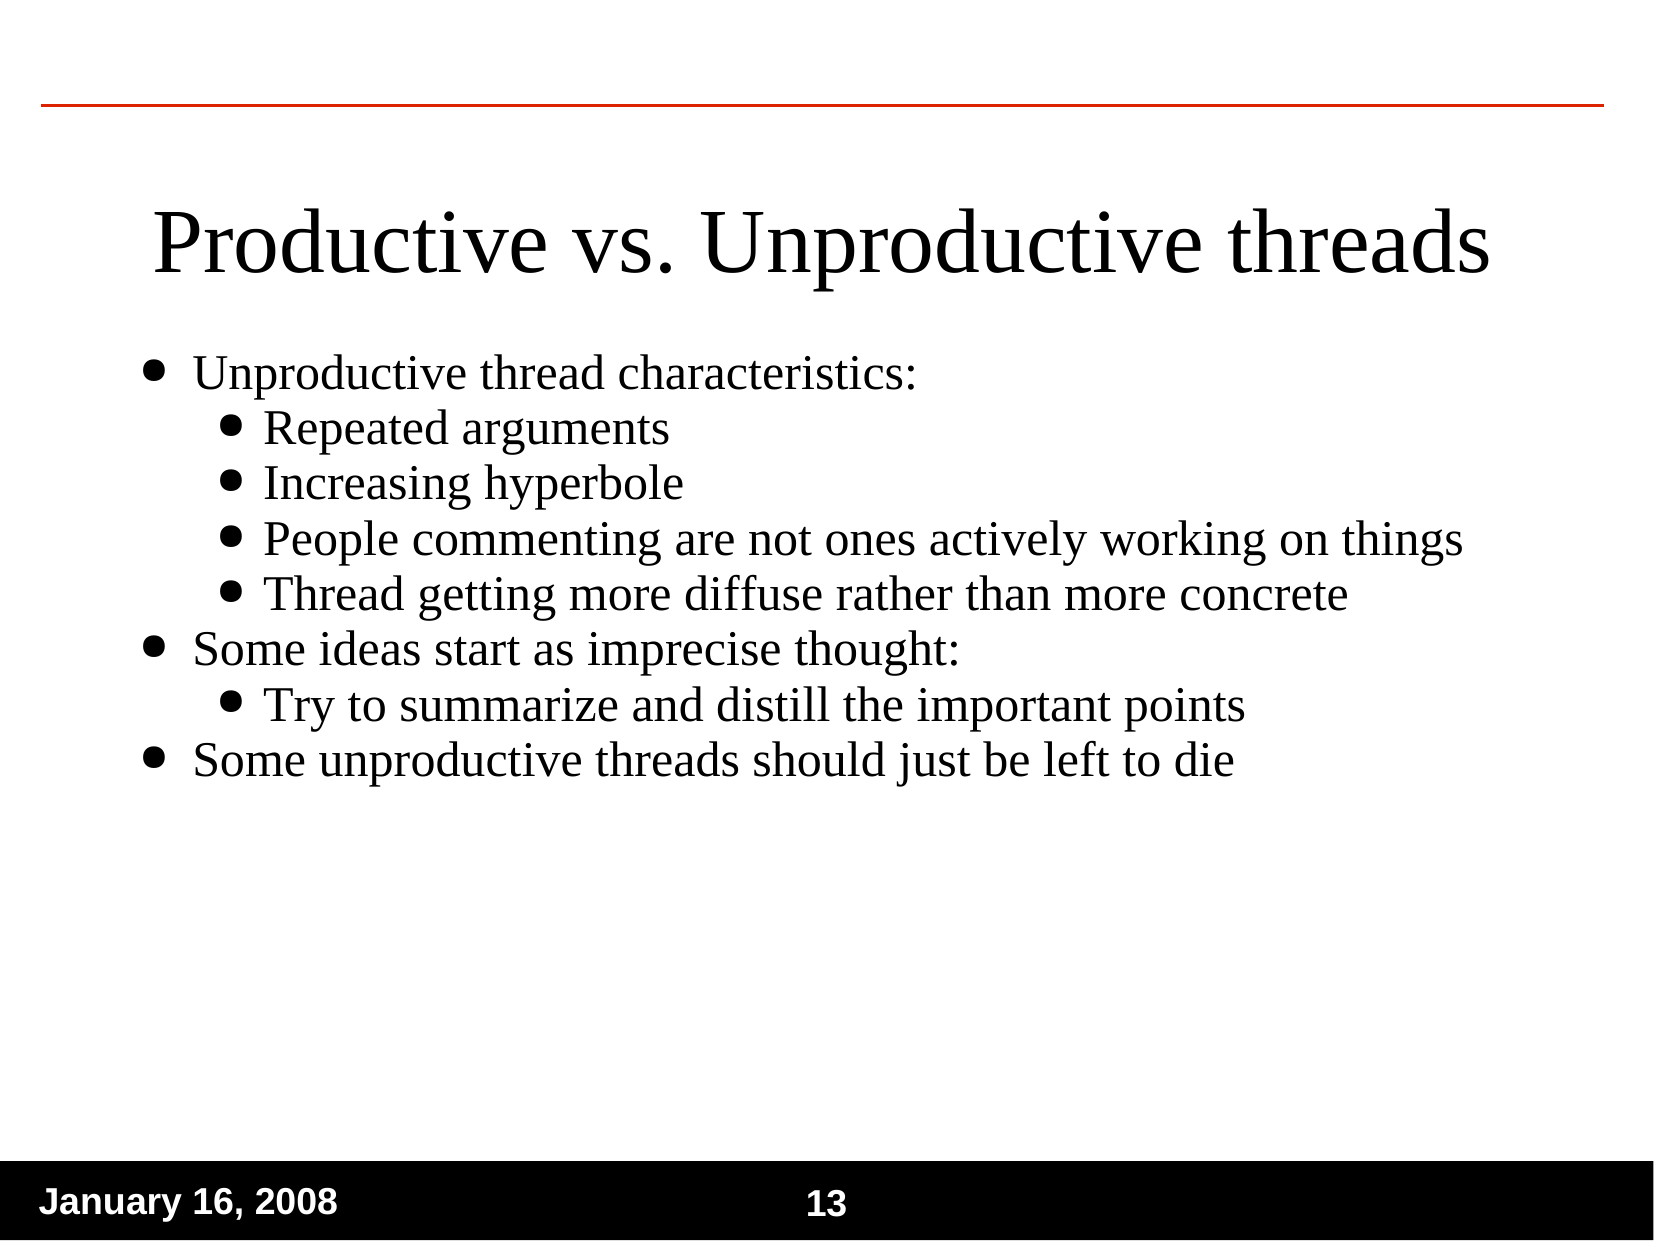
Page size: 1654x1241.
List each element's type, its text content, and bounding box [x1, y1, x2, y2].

list Unproductive thread characteristics: Repeated arguments Increasing hyperbole People commenting are not ones actively working on things Thread getting more diffuse rather than more concrete Some ideas start as imprecise thought: Try to summarize and distill the important points Some unproductive threads should just be left to die [121, 344, 1534, 1127]
title Productive vs. Unproductive threads [117, 137, 1530, 346]
